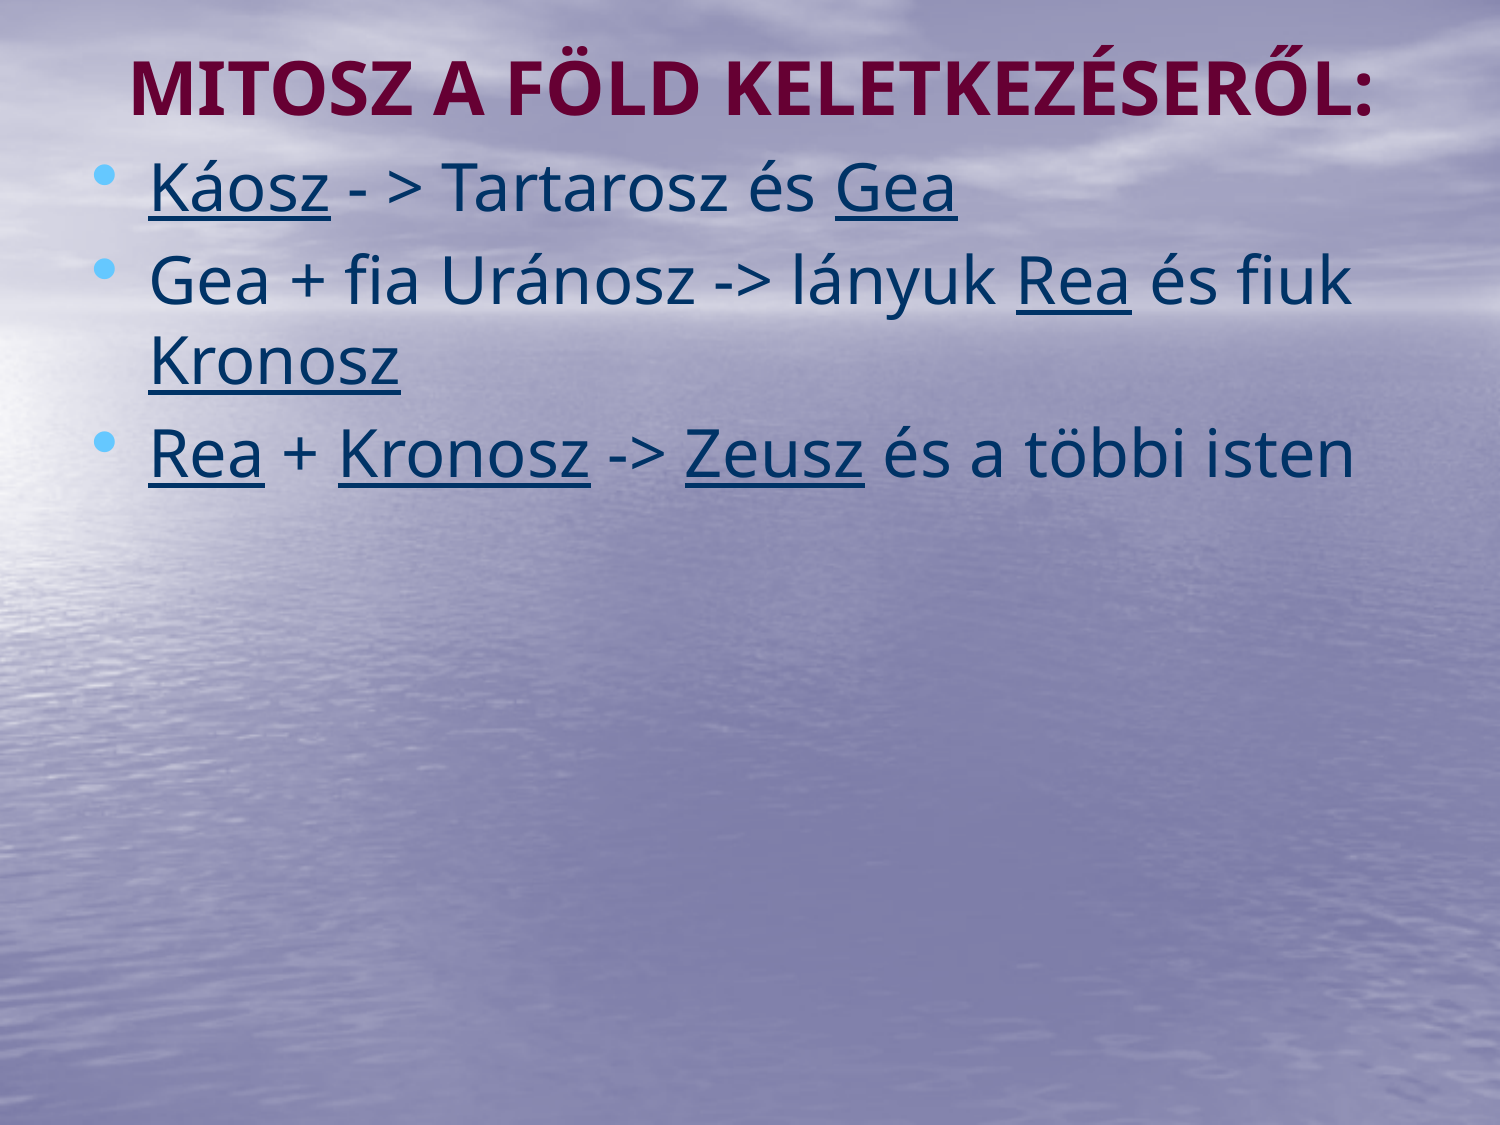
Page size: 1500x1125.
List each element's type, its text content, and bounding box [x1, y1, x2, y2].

picture [0, 0, 1500, 1125]
list Káosz - > Tartarosz és Gea Gea + fia Uránosz -> lányuk Rea és fiuk Kronosz Rea + Kronosz -> Zeusz és a többi isten [76, 137, 1427, 551]
title MITOSZ A FÖLD KELETKEZÉSERŐL: [76, 0, 1427, 137]
